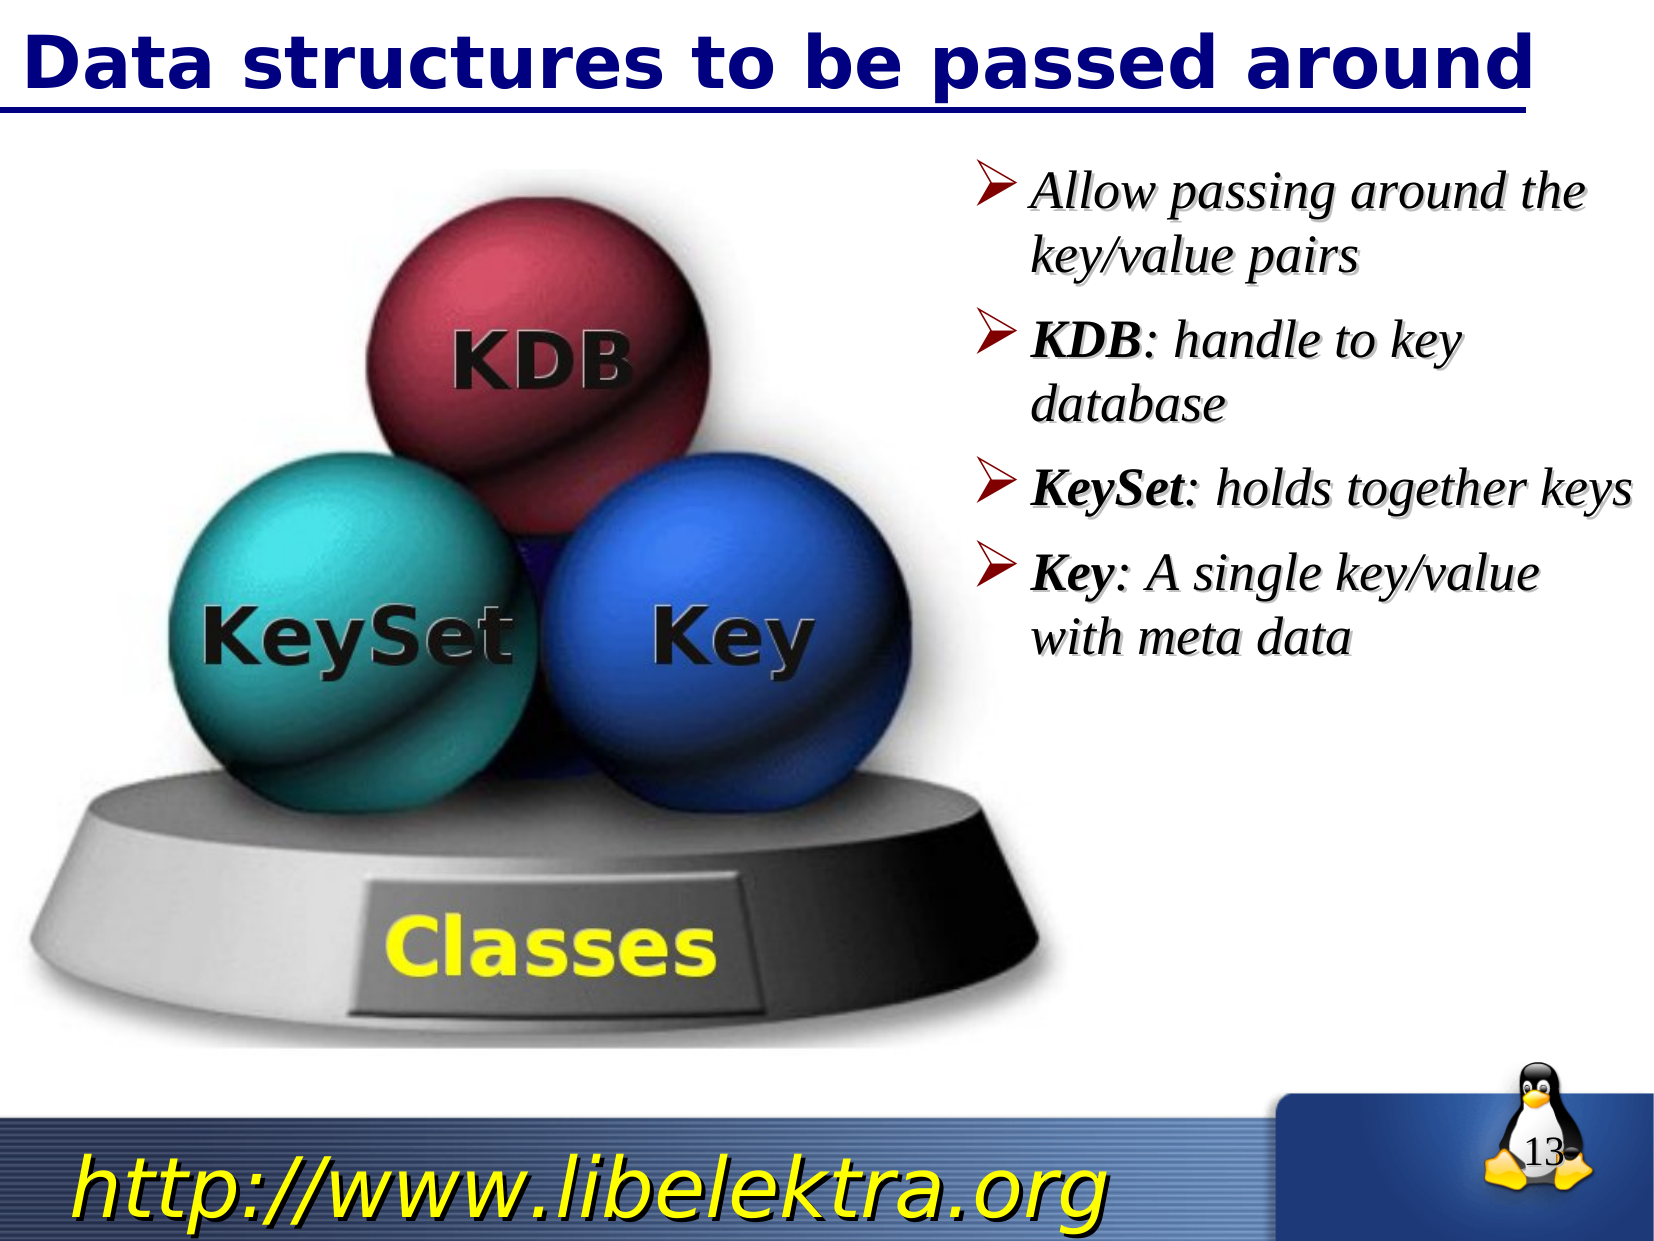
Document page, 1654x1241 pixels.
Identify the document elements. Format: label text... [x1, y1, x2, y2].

text_box Data structures to be passed around [21, 14, 1611, 111]
list Allow passing around the key/value pairs KDB: handle to key database KeySet: holds together keys Key: A single key/value with meta data [956, 149, 1653, 945]
text_box <Nummer> [1370, 1122, 1566, 1178]
picture [0, 169, 1654, 1241]
